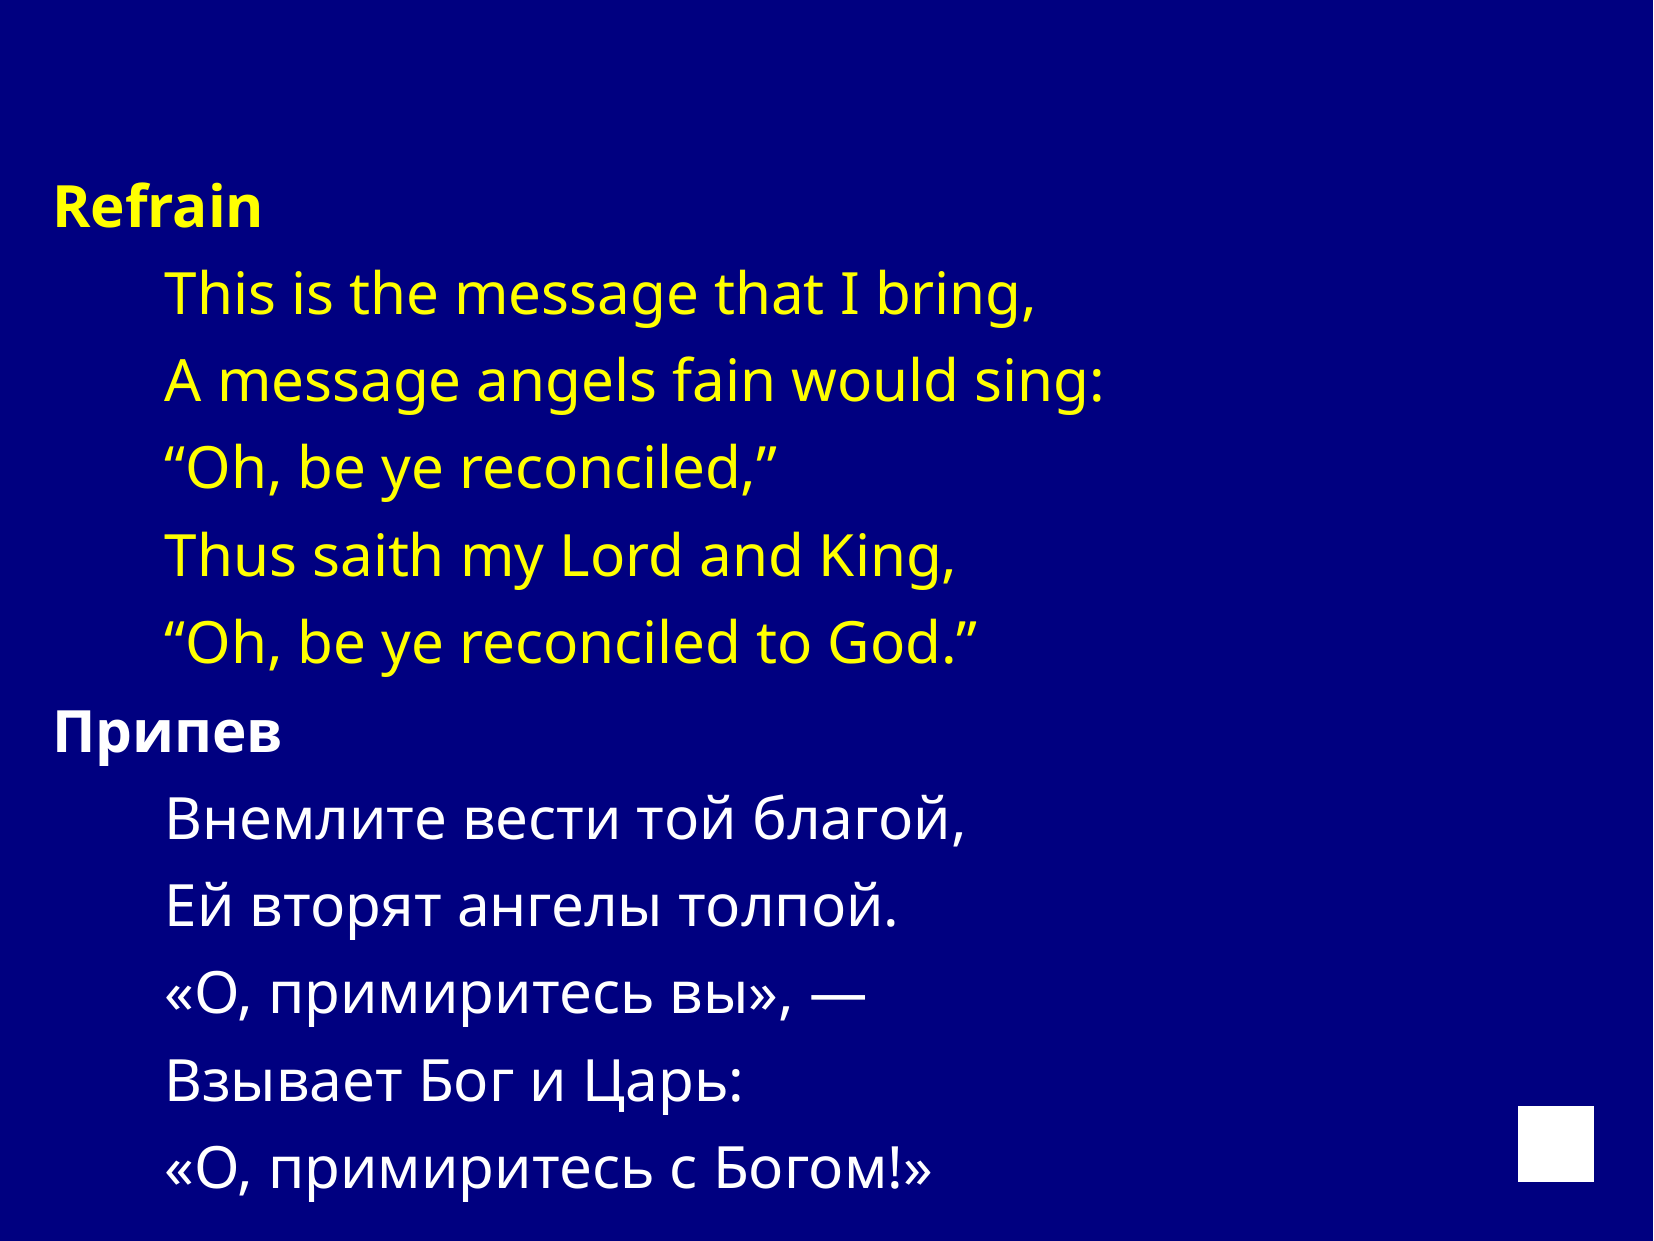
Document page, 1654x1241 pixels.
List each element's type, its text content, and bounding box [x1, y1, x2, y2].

text_box [1518, 1106, 1594, 1182]
text_box Refrain This is the message that I bring, A message angels fain would sing: “Oh, be ye reconciled,” Thus saith my Lord and King, “Oh, be ye reconciled to God.” [37, 150, 1576, 638]
text_box Припев Внемлите вести той благой, Ей вторят ангелы толпой. «О, примиритесь вы», — Взывает Бог и Царь: «О, примиритесь с Богом!» [37, 675, 1576, 1163]
